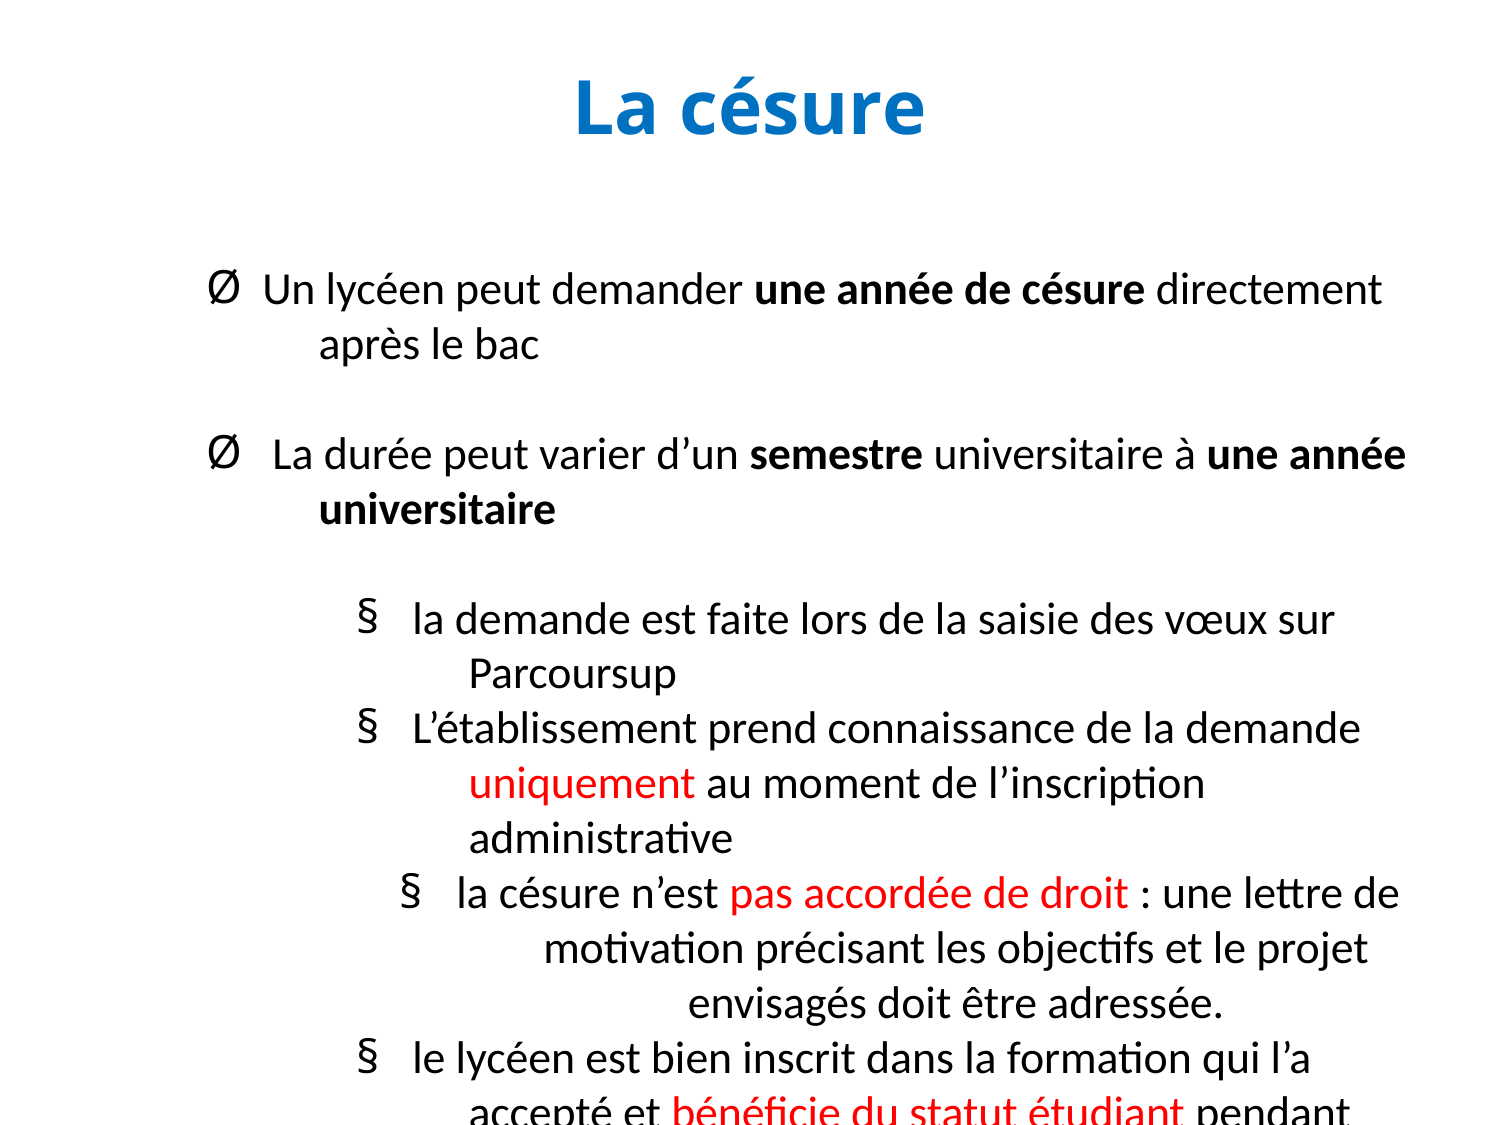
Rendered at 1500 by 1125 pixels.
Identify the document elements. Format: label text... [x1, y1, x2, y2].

title La césure [75, 45, 1426, 164]
text_box Un lycéen peut demander une année de césure directement après le bac La durée peut varier d’un semestre universitaire à une année universitaire la demande est faite lors de la saisie des vœux sur Parcoursup L’établissement prend connaissance de la demande uniquement au moment de l’inscription administrative la césure n’est pas accordée de droit : une lettre de motivation précisant les objectifs et le projet envisagés doit être adressée. le lycéen est bien inscrit dans la formation qui l’a accepté et bénéficie du statut étudiant pendant toute la période de césure il a un droit de réintégration ou de réinscription à l’issue de la césure [41, 250, 1459, 1125]
